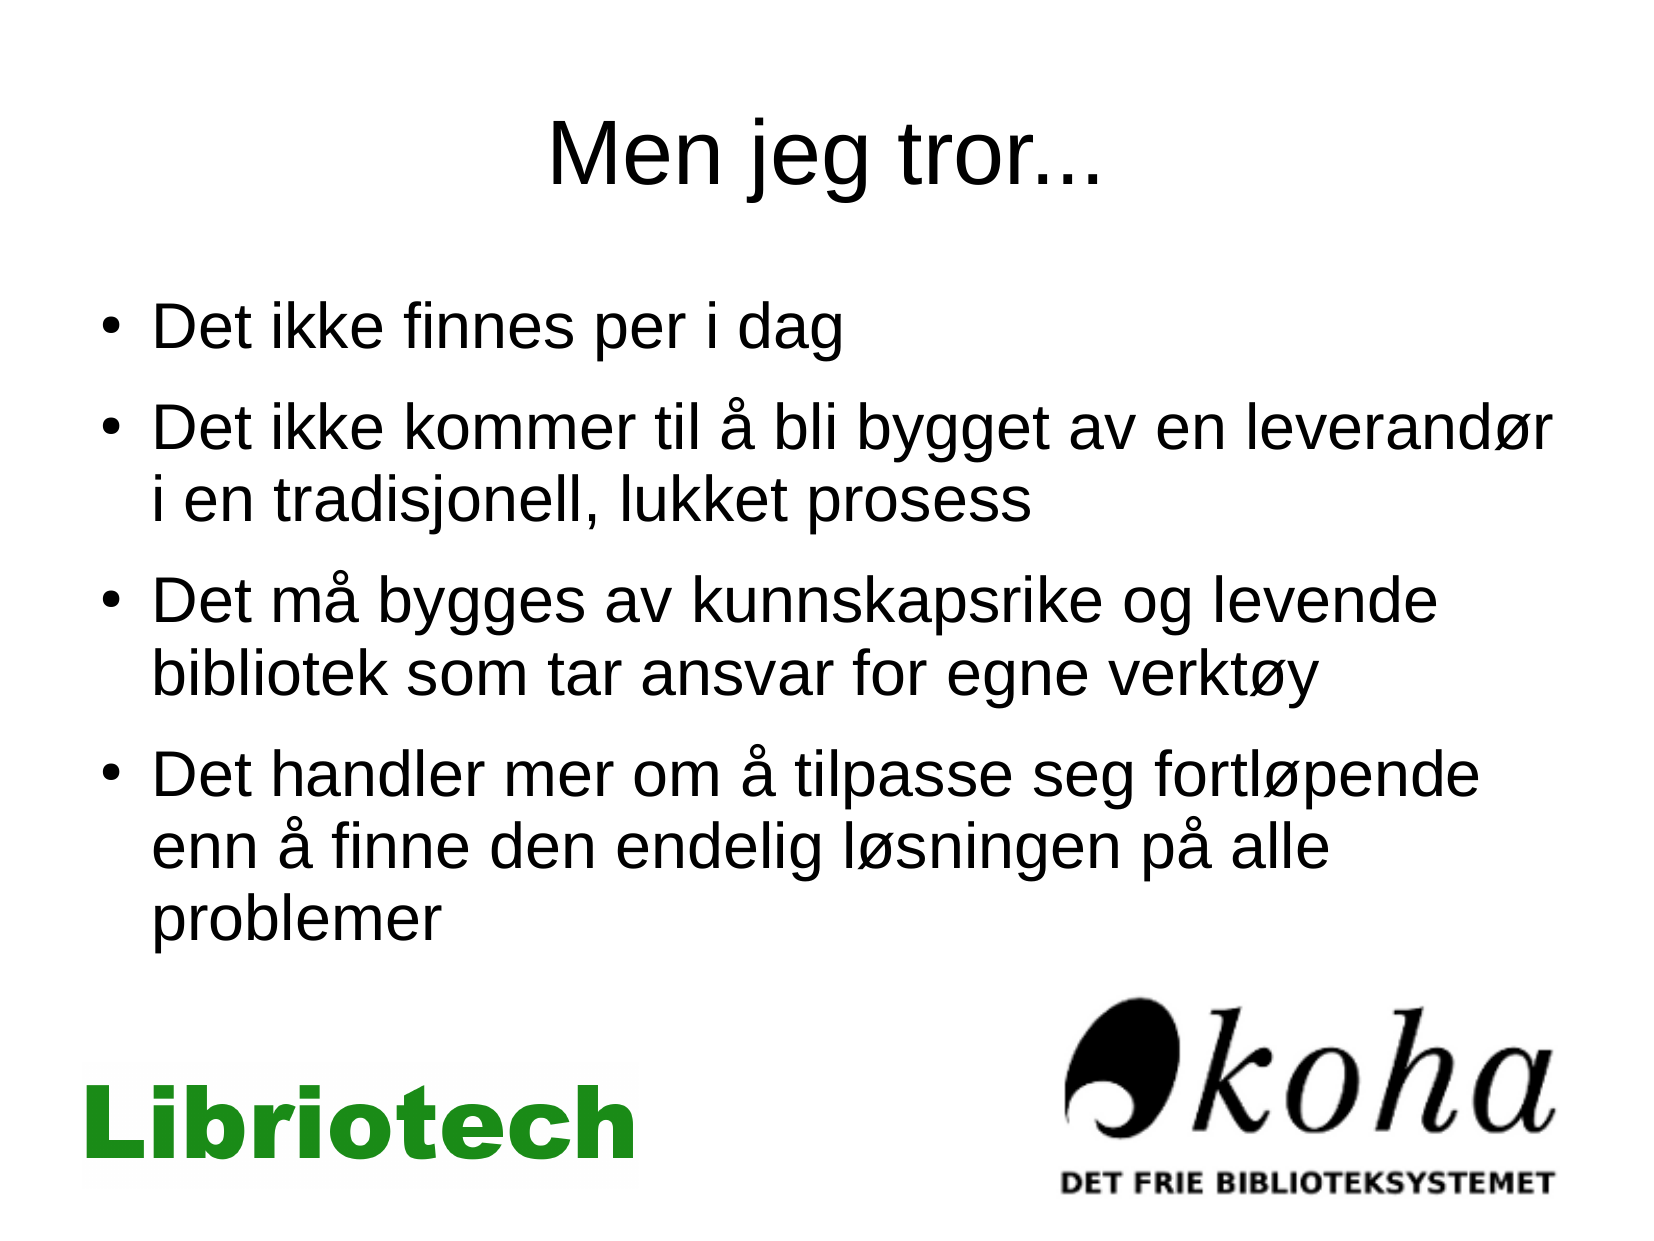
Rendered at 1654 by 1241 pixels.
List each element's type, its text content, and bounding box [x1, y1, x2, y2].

title Men jeg tror... [82, 49, 1571, 257]
picture [82, 1062, 639, 1189]
picture [1051, 988, 1568, 1205]
list Det ikke finnes per i dag Det ikke kommer til å bli bygget av en leverandør i en tradisjonell, lukket prosess Det må bygges av kunnskapsrike og levende bibliotek som tar ansvar for egne verktøy Det handler mer om å tilpasse seg fortløpende enn å finne den endelig løsningen på alle problemer [82, 290, 1571, 957]
